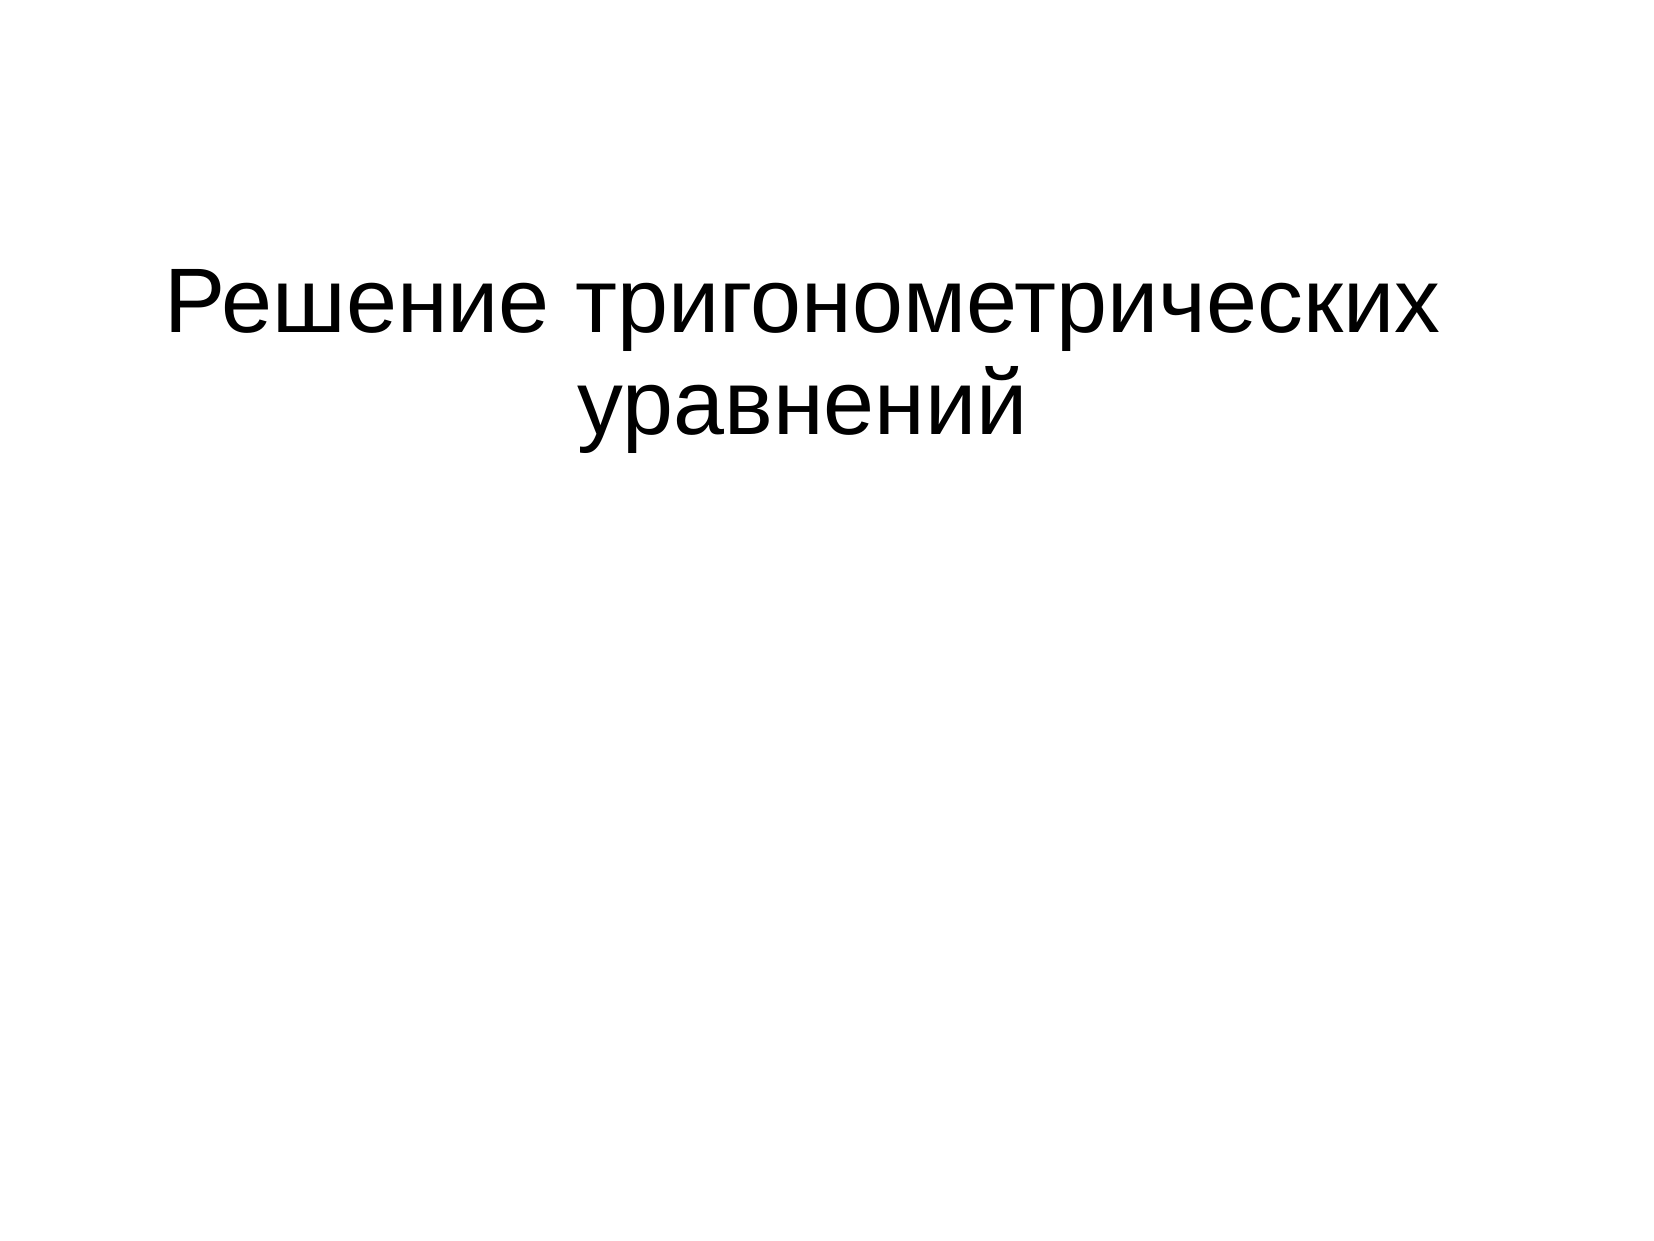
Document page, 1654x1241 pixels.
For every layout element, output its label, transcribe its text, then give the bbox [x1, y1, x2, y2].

title Решение тригонометрических уравнений [59, 248, 1548, 456]
